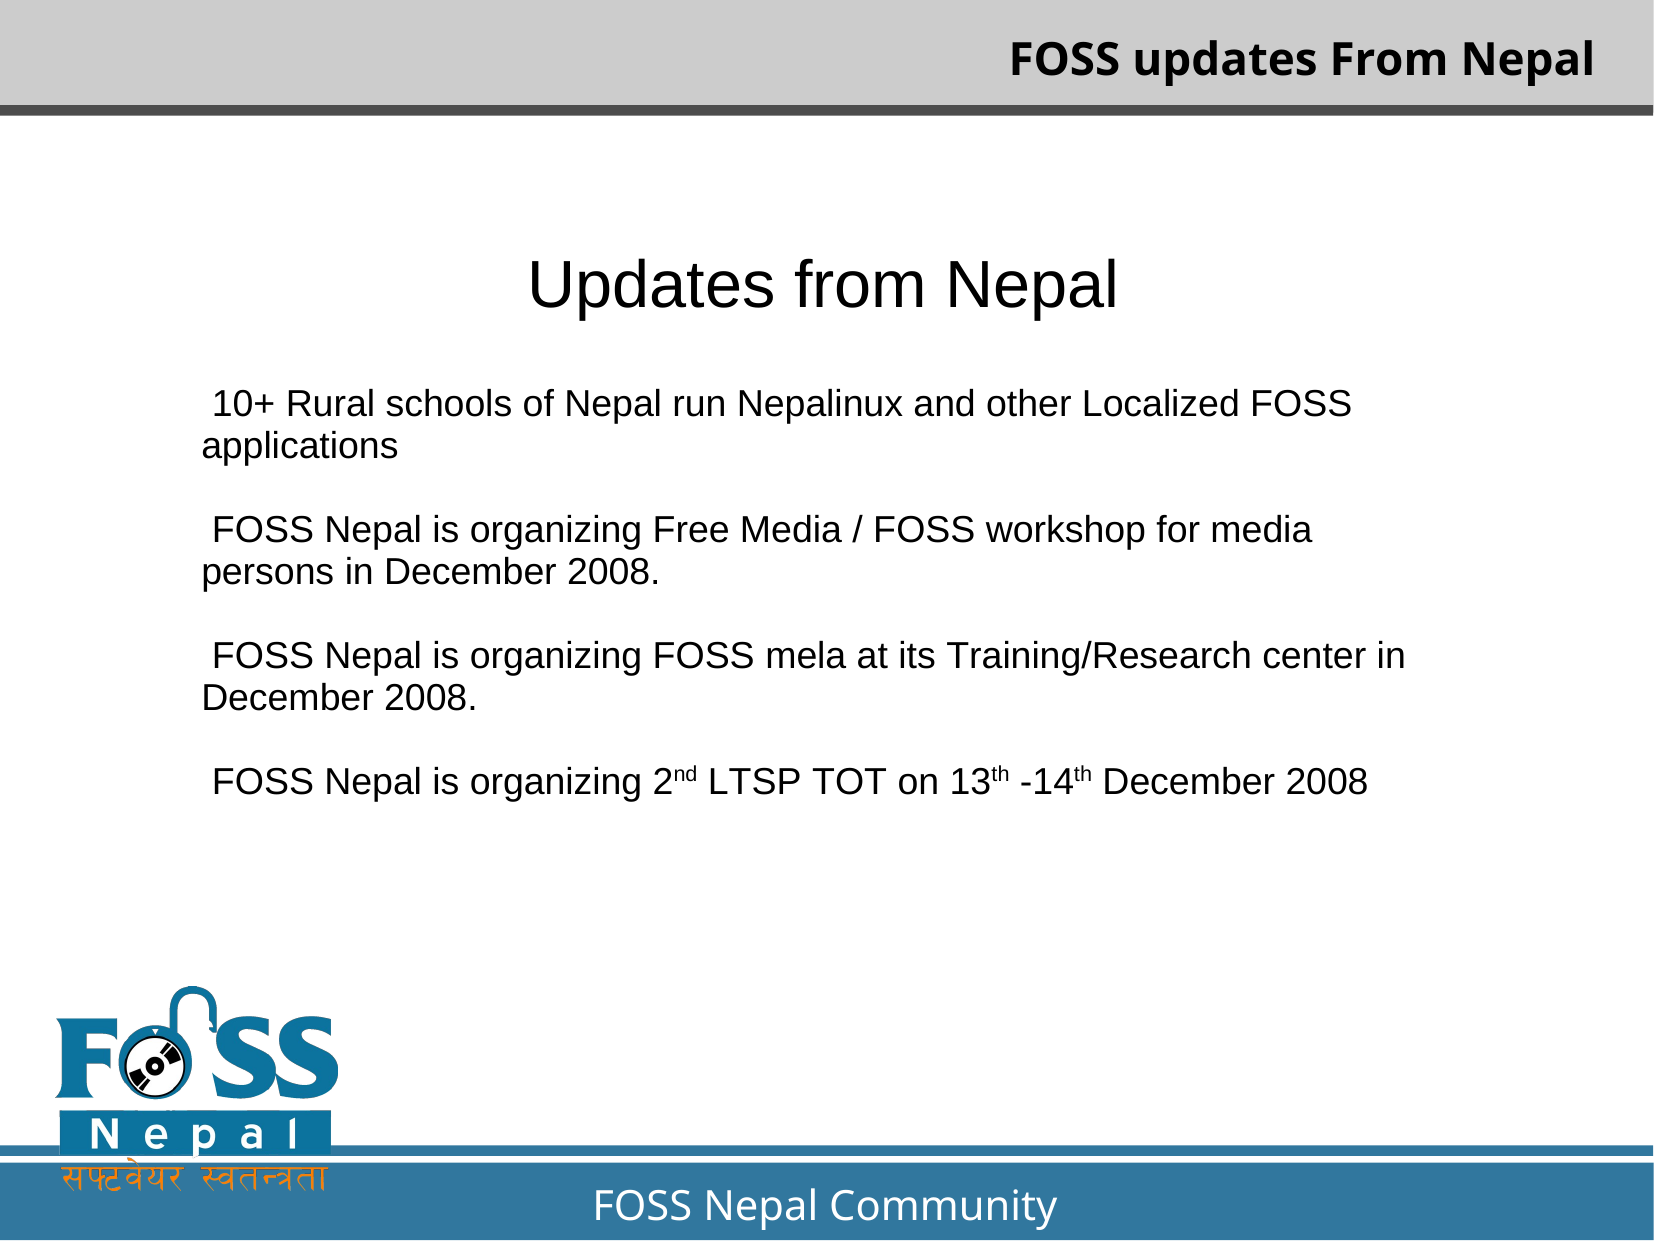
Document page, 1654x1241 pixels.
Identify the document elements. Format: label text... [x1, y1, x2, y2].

picture [197, 986, 338, 1085]
picture [55, 986, 338, 1191]
text_box FOSS updates From Nepal [37, 19, 1611, 88]
text_box 10+ Rural schools of Nepal run Nepalinux and other Localized FOSS applications FOSS Nepal is organizing Free Media / FOSS workshop for media persons in December 2008. FOSS Nepal is organizing FOSS mela at its Training/Research center in December 2008. FOSS Nepal is organizing 2nd LTSP TOT on 13th -14th December 2008 [186, 375, 1462, 856]
text_box Updates from Nepal [512, 239, 1136, 338]
